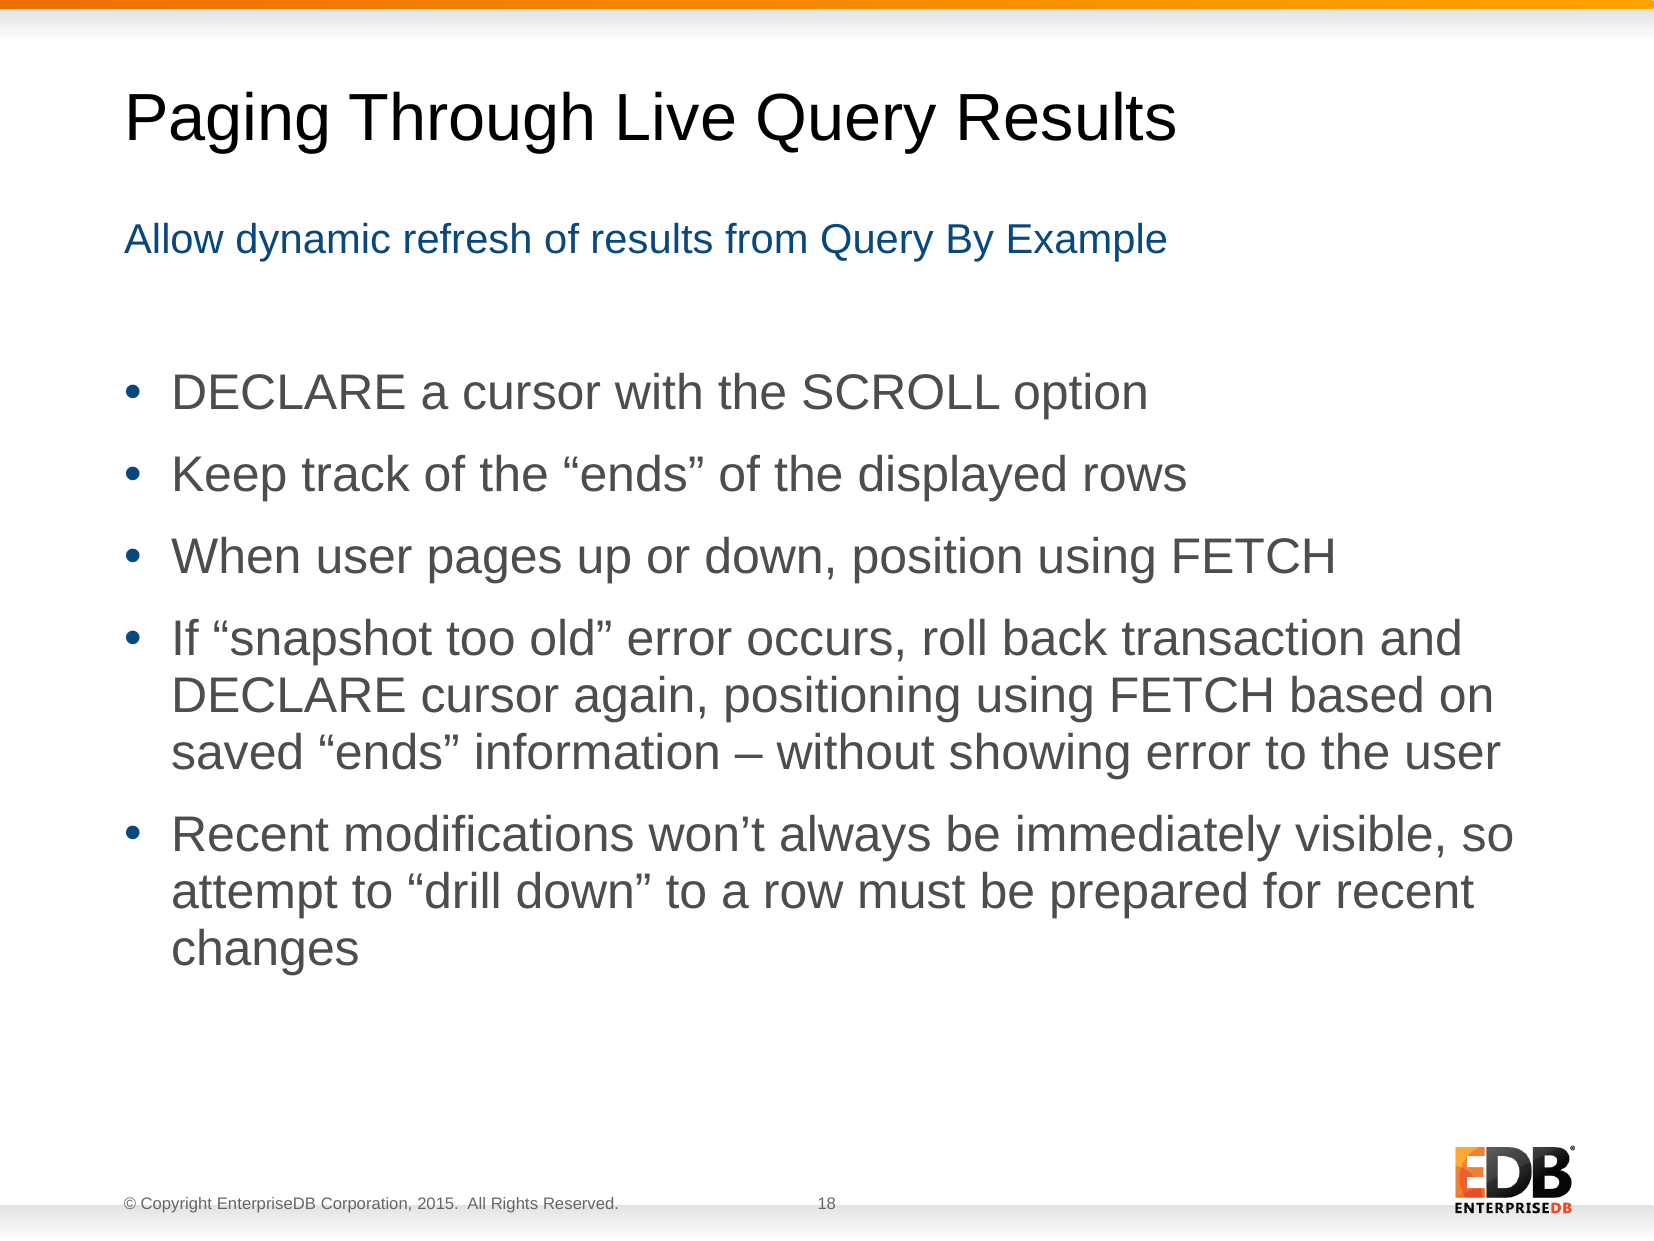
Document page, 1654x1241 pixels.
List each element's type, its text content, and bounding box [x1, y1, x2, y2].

title Paging Through Live Query Results [109, 29, 1546, 208]
list DECLARE a cursor with the SCROLL option Keep track of the “ends” of the displayed rows When user pages up or down, position using FETCH If “snapshot too old” error occurs, roll back transaction and DECLARE cursor again, positioning using FETCH based on saved “ends” information – without showing error to the user Recent modifications won’t always be immediately visible, so attempt to “drill down” to a row must be prepared for recent changes [109, 356, 1546, 1085]
list Allow dynamic refresh of results from Query By Example [109, 208, 1549, 288]
picture [1453, 1142, 1576, 1214]
